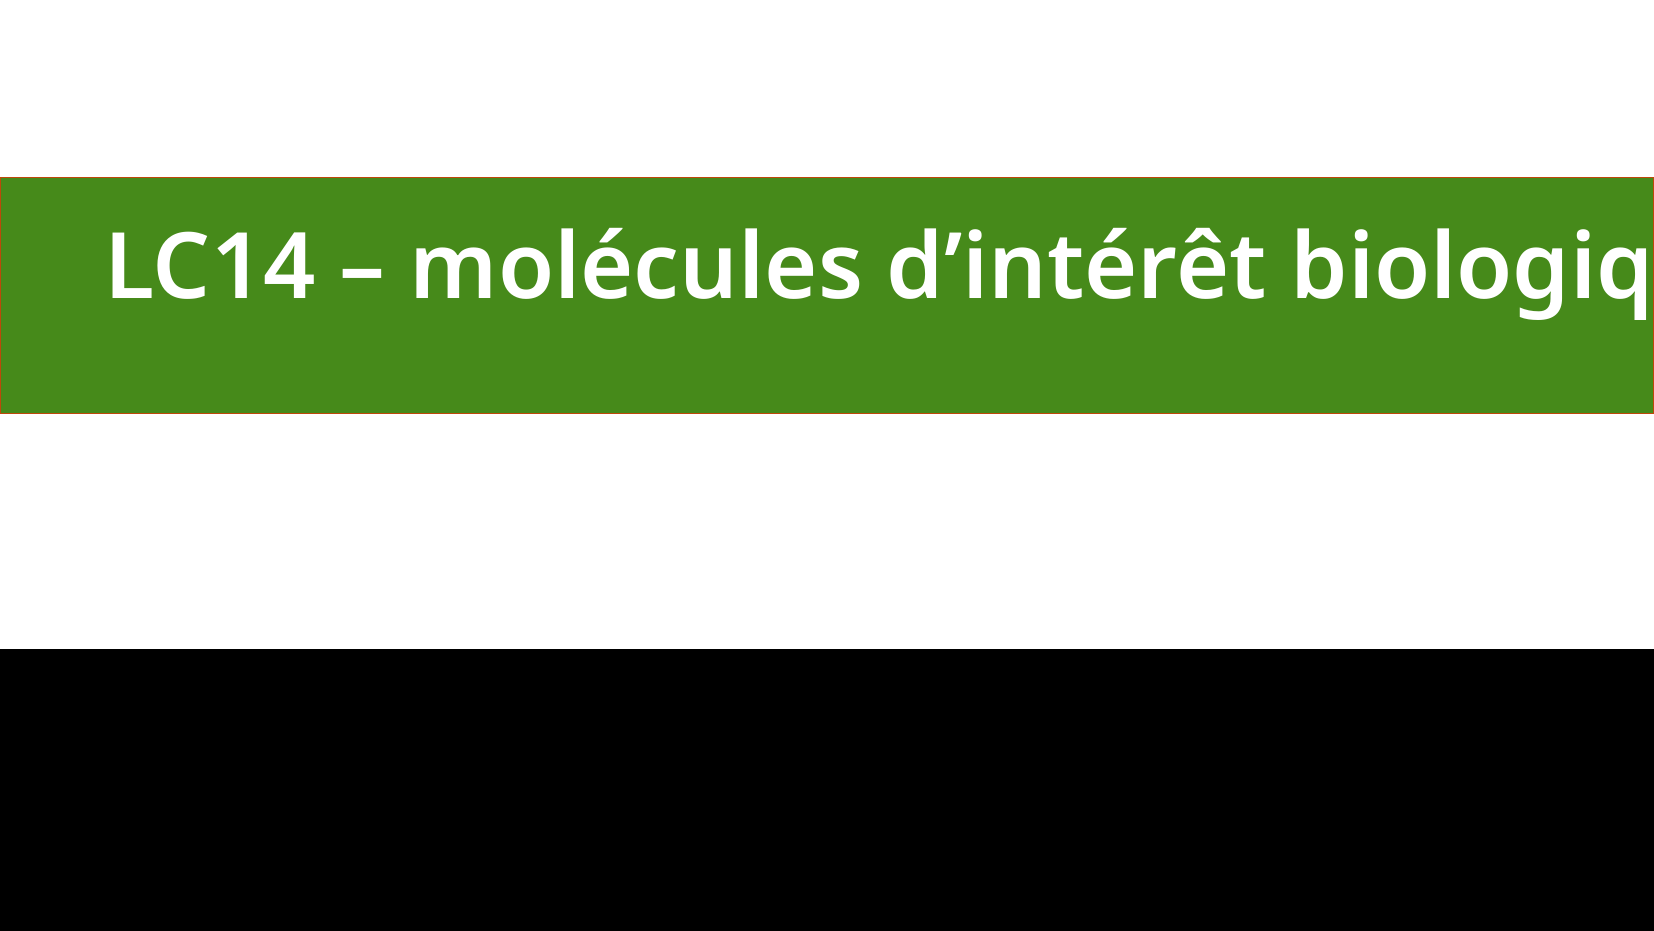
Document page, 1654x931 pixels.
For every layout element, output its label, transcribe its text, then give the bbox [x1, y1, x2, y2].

text_box LC14 – molécules d’intérêt biologique [89, 193, 1565, 400]
text_box [0, 649, 1654, 931]
text_box [0, 177, 1654, 414]
